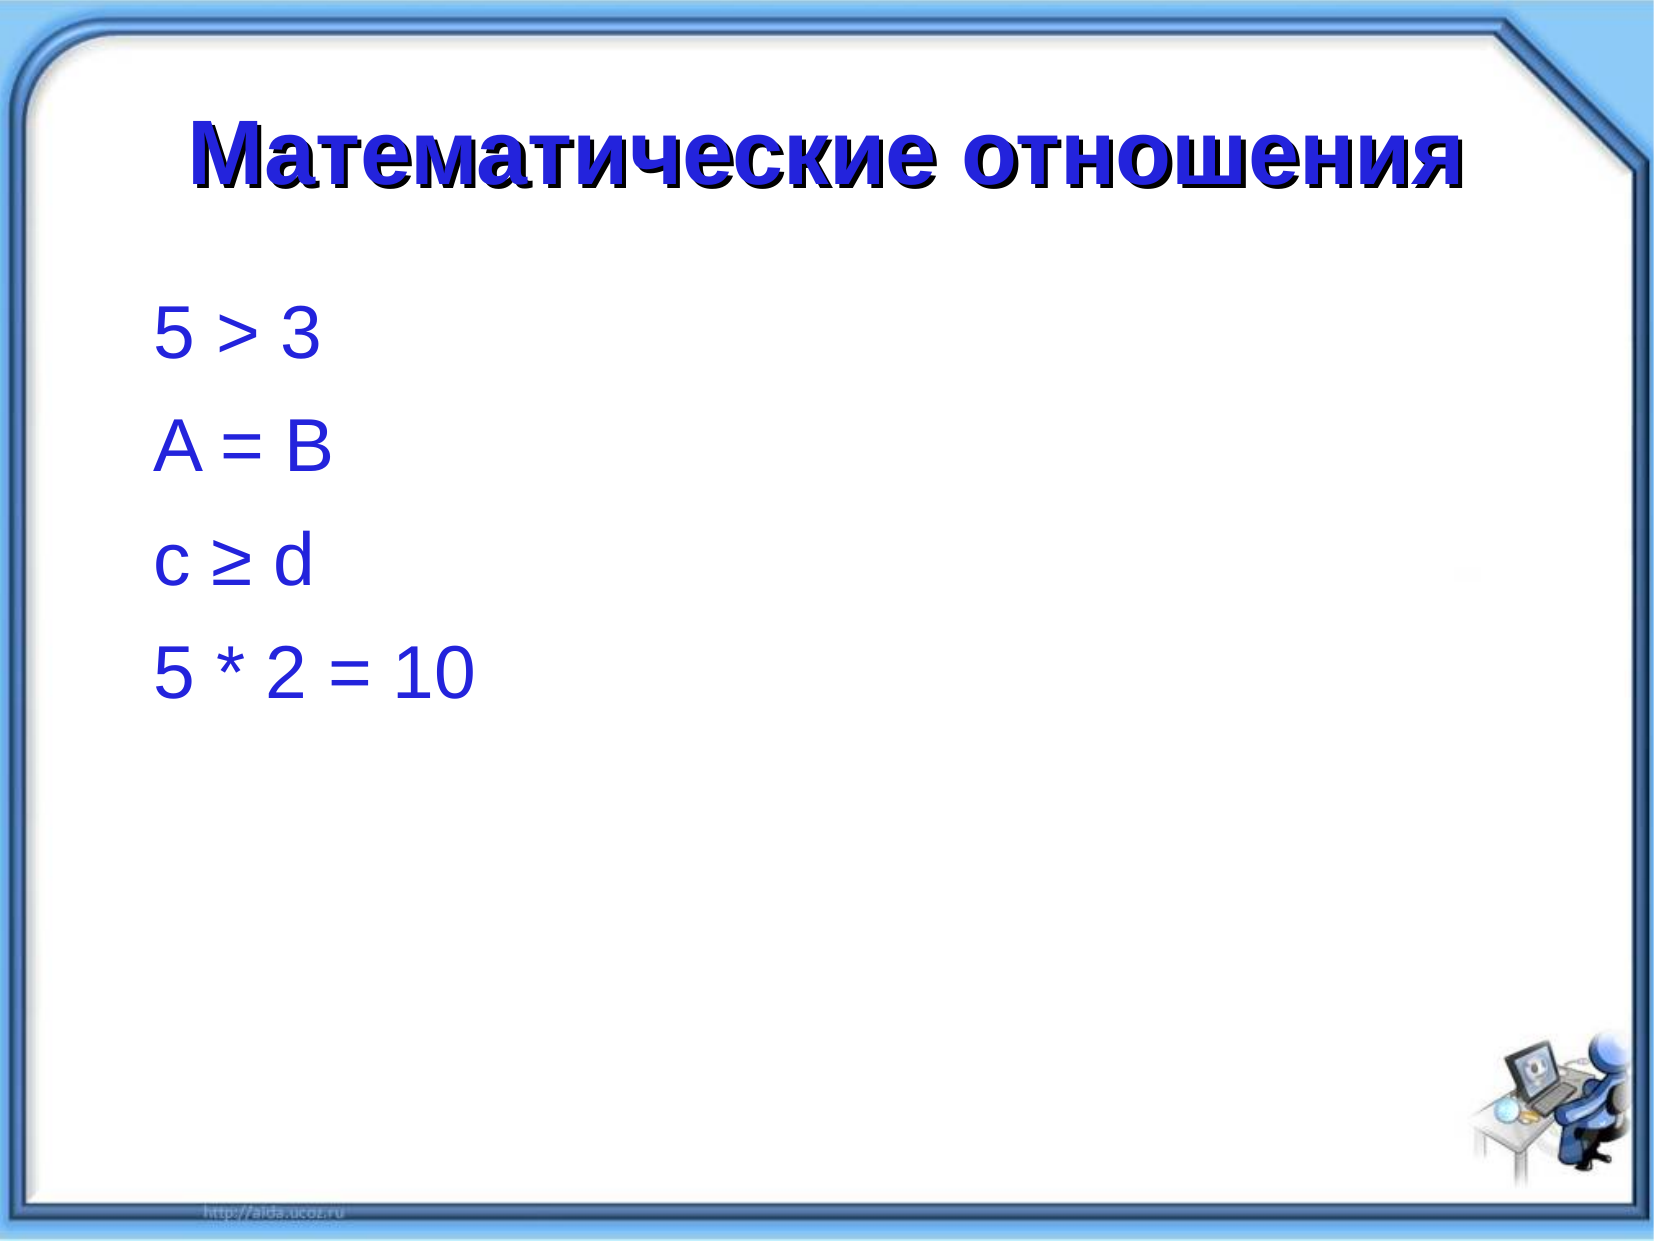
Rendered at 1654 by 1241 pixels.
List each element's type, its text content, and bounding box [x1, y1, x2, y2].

list 5 > 3 A = B c ≥ d 5 * 2 = 10 [82, 290, 1571, 1010]
title Математические отношения [82, 49, 1571, 257]
picture [0, 0, 1654, 1241]
